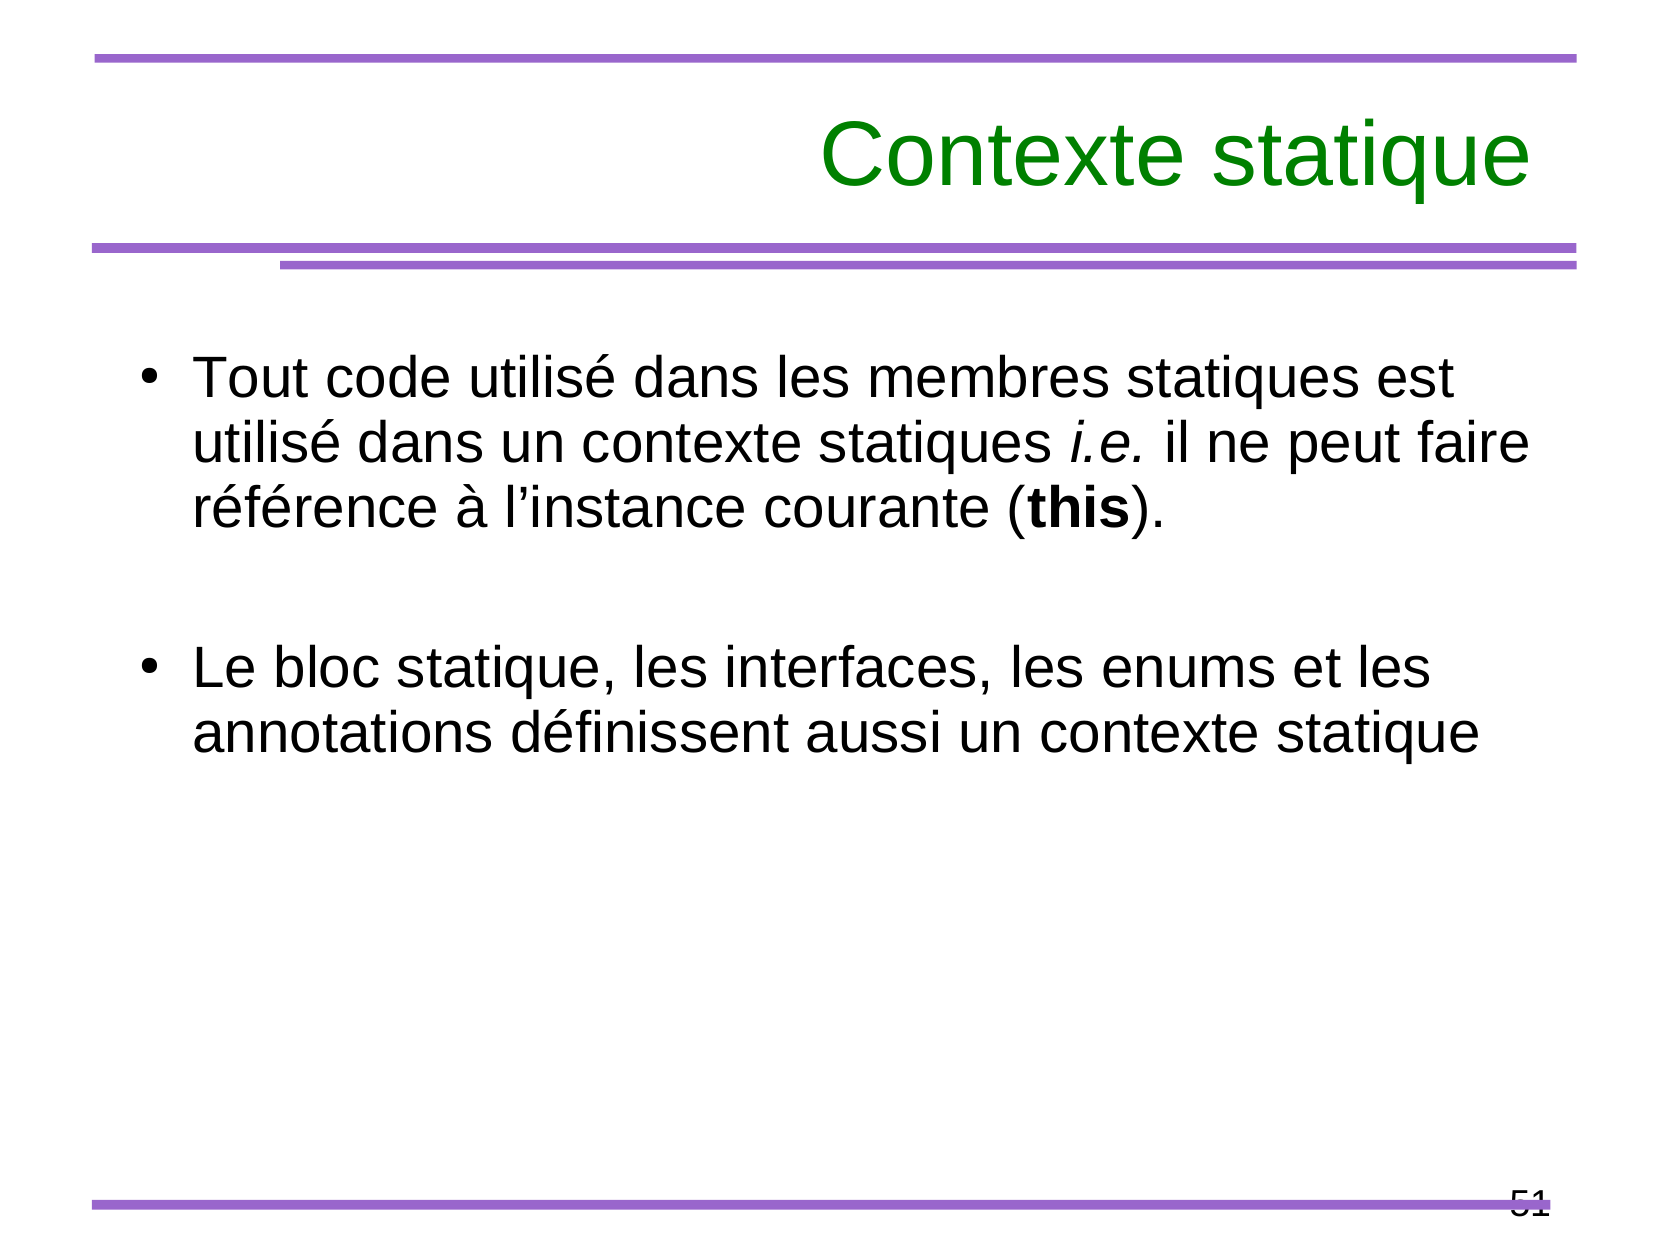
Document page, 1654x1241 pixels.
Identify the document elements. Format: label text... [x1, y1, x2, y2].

title Contexte statique [121, 49, 1534, 257]
list Tout code utilisé dans les membres statiques est utilisé dans un contexte statiques i.e. il ne peut faire référence à l’instance courante (this). Le bloc statique, les interfaces, les enums et les annotations définissent aussi un contexte statique [121, 344, 1534, 1127]
